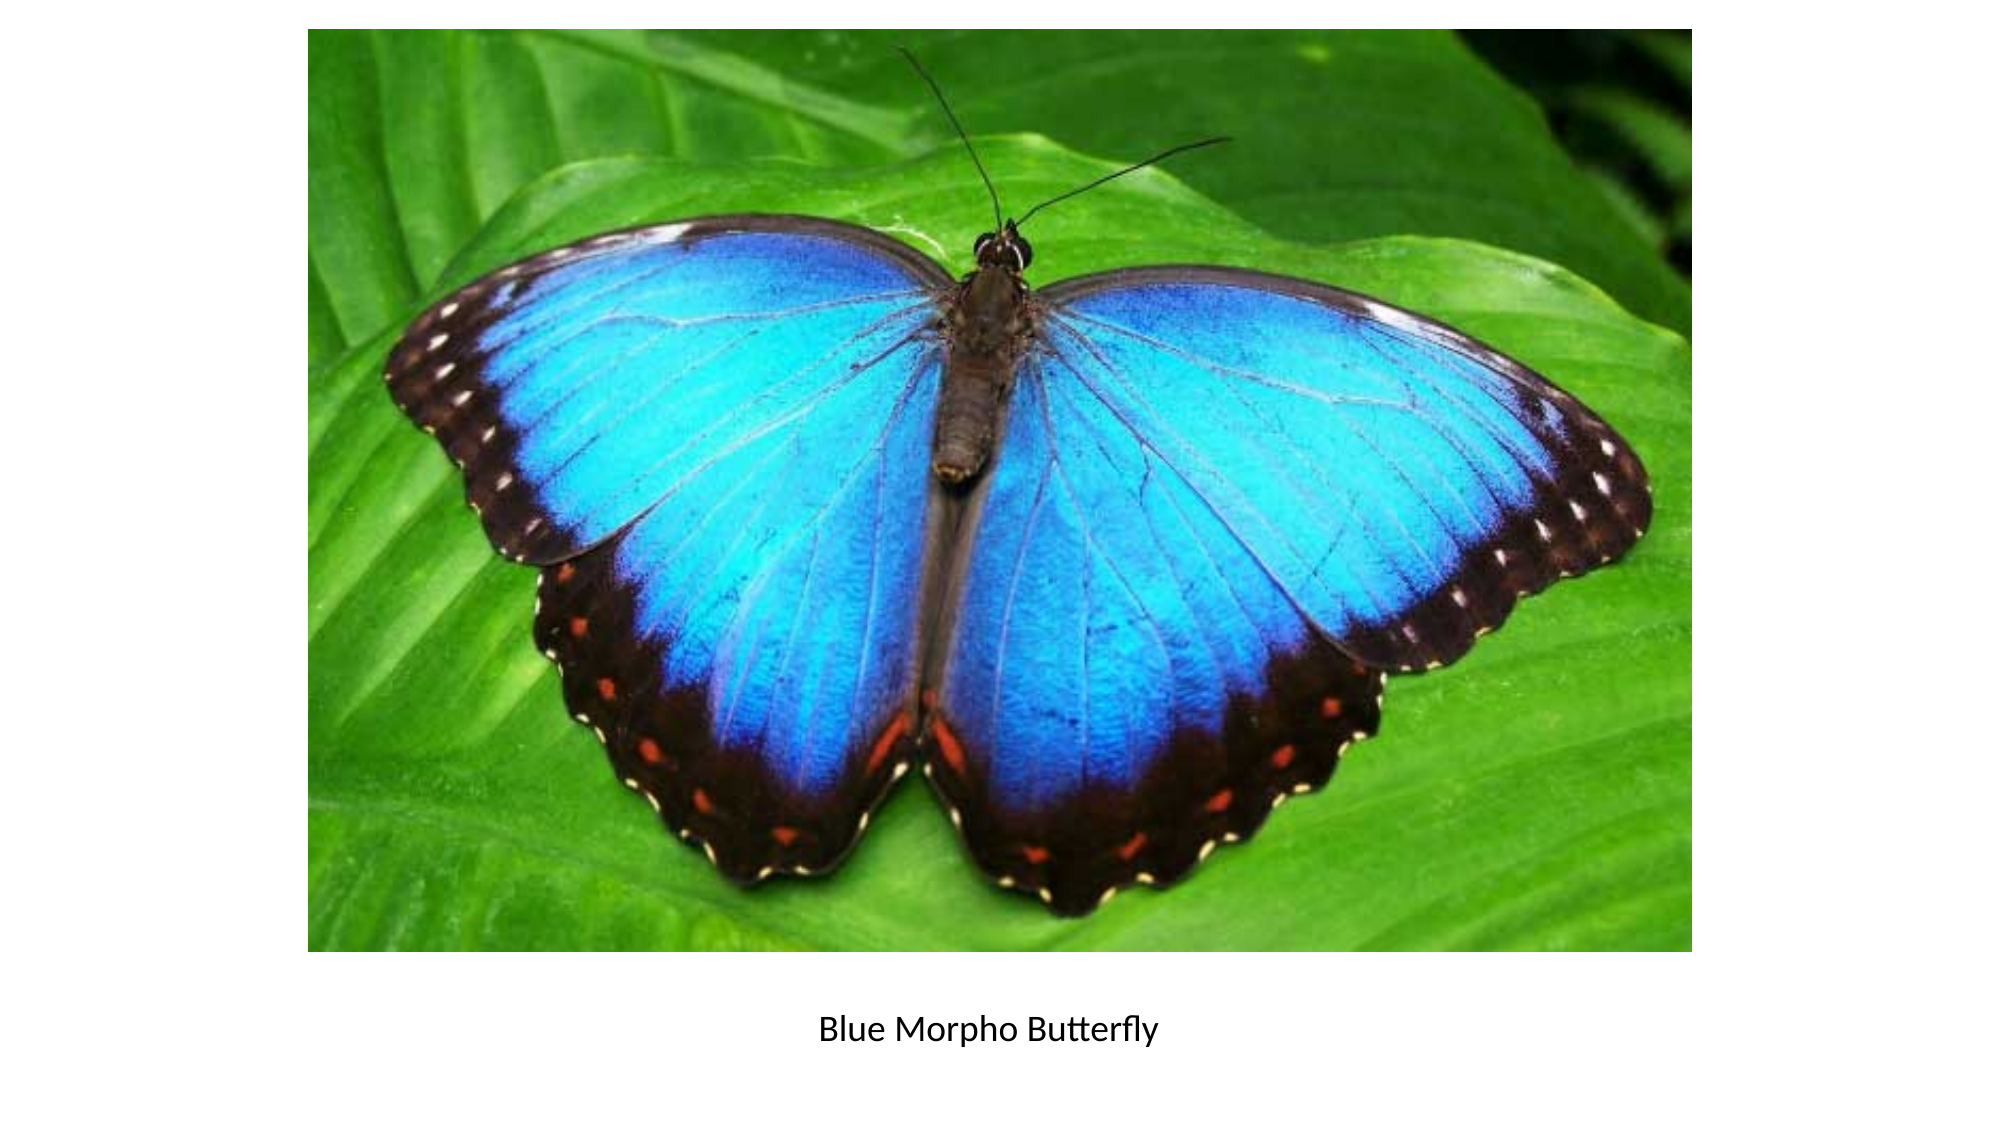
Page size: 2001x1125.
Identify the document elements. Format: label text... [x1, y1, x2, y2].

text_box Blue Morpho Butterfly [452, 996, 1526, 1058]
picture [308, 29, 1692, 952]
